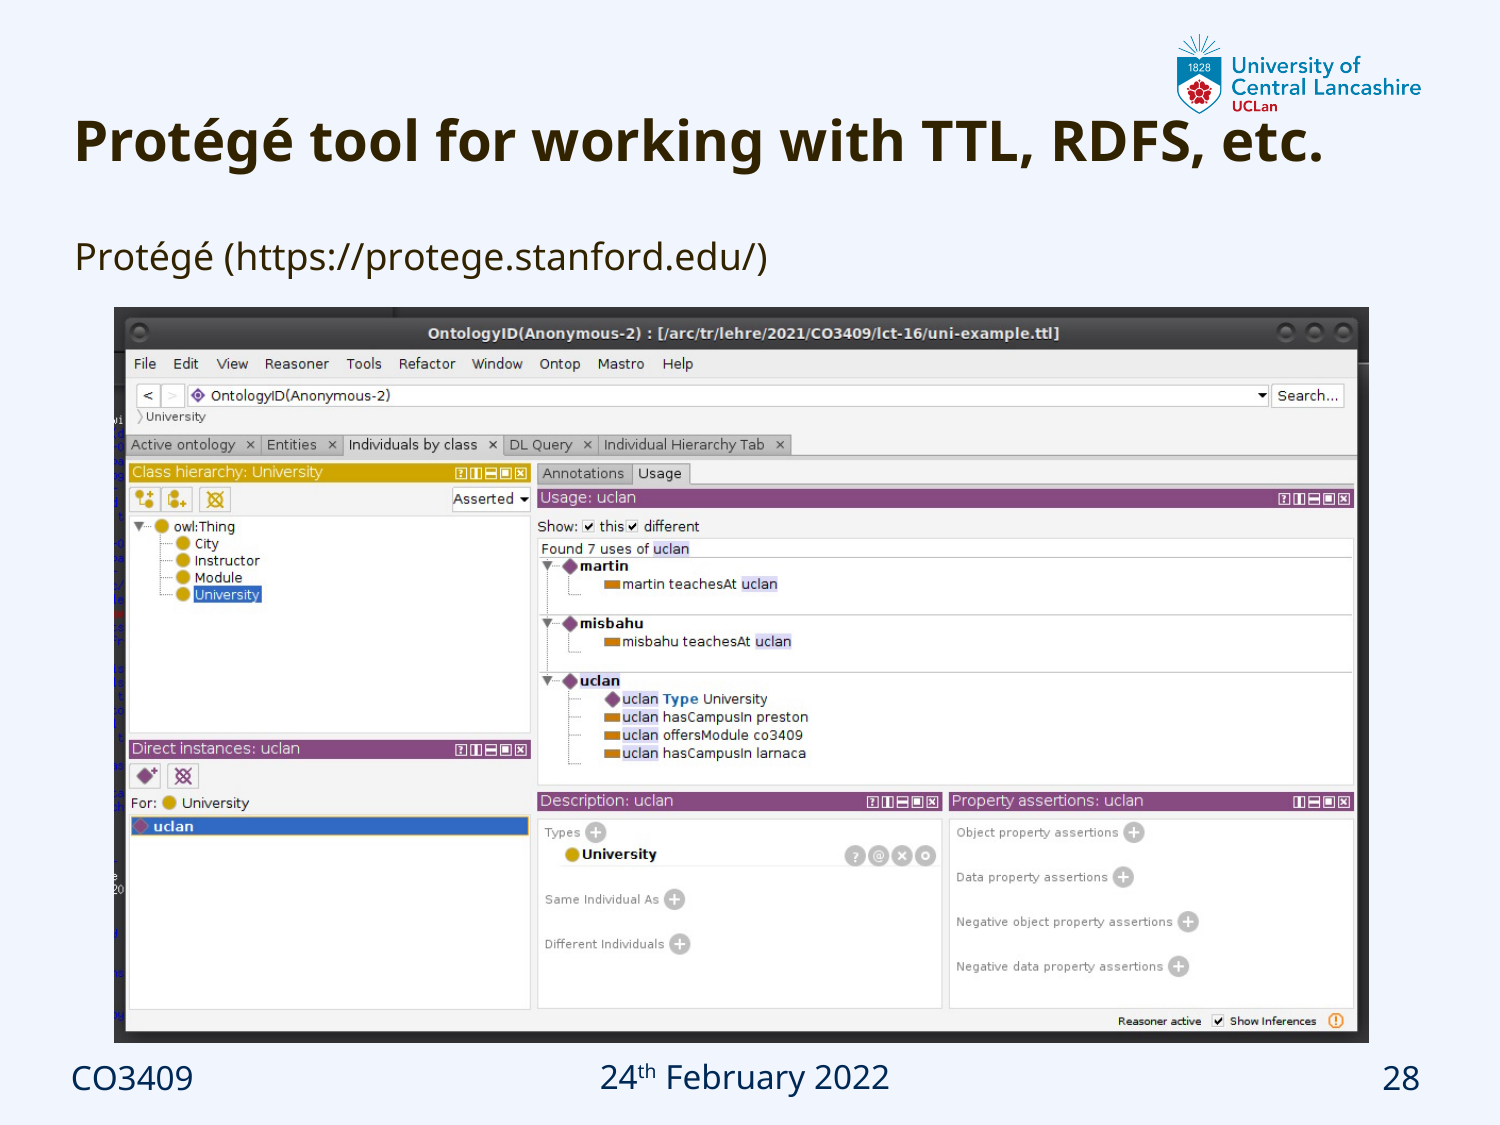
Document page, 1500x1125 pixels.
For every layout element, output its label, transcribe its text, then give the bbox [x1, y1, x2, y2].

text_box Protégé (https://protege.stanford.edu/) [59, 216, 1435, 292]
title Protégé tool for working with TTL, RDFS, etc. [58, 93, 1475, 186]
picture [114, 307, 1369, 1043]
picture [1177, 34, 1421, 93]
